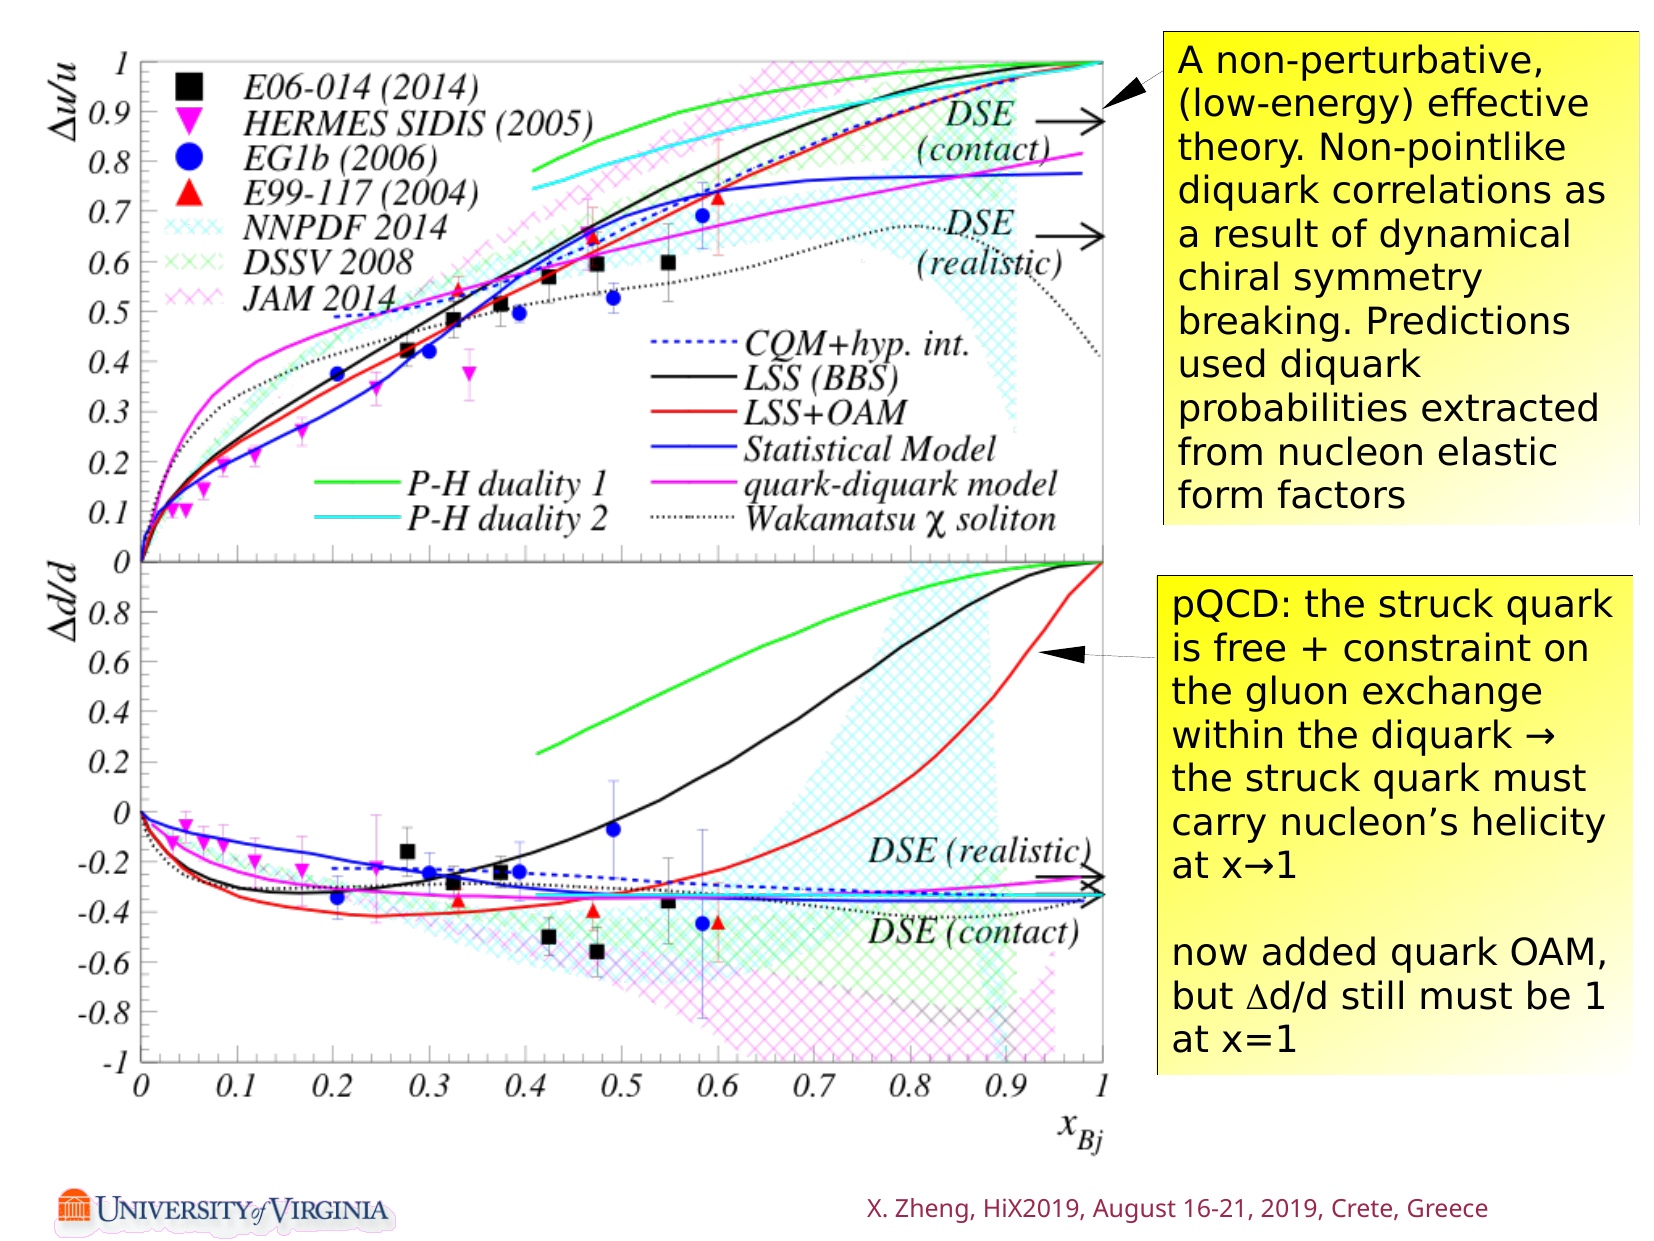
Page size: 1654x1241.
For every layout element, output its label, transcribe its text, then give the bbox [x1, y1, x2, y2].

text_box A non-perturbative, (low-energy) effective theory. Non-pointlike diquark correlations as a result of dynamical chiral symmetry breaking. Predictions used diquark probabilities extracted from nucleon elastic form factors [1163, 31, 1640, 525]
picture [35, 1171, 409, 1241]
text_box pQCD: the struck quark is free + constraint on the gluon exchange within the diquark → the struck quark must carry nucleon’s helicity at x→1 now added quark OAM, but Dd/d still must be 1 at x=1 [1156, 575, 1633, 1075]
picture [32, 45, 1125, 1163]
